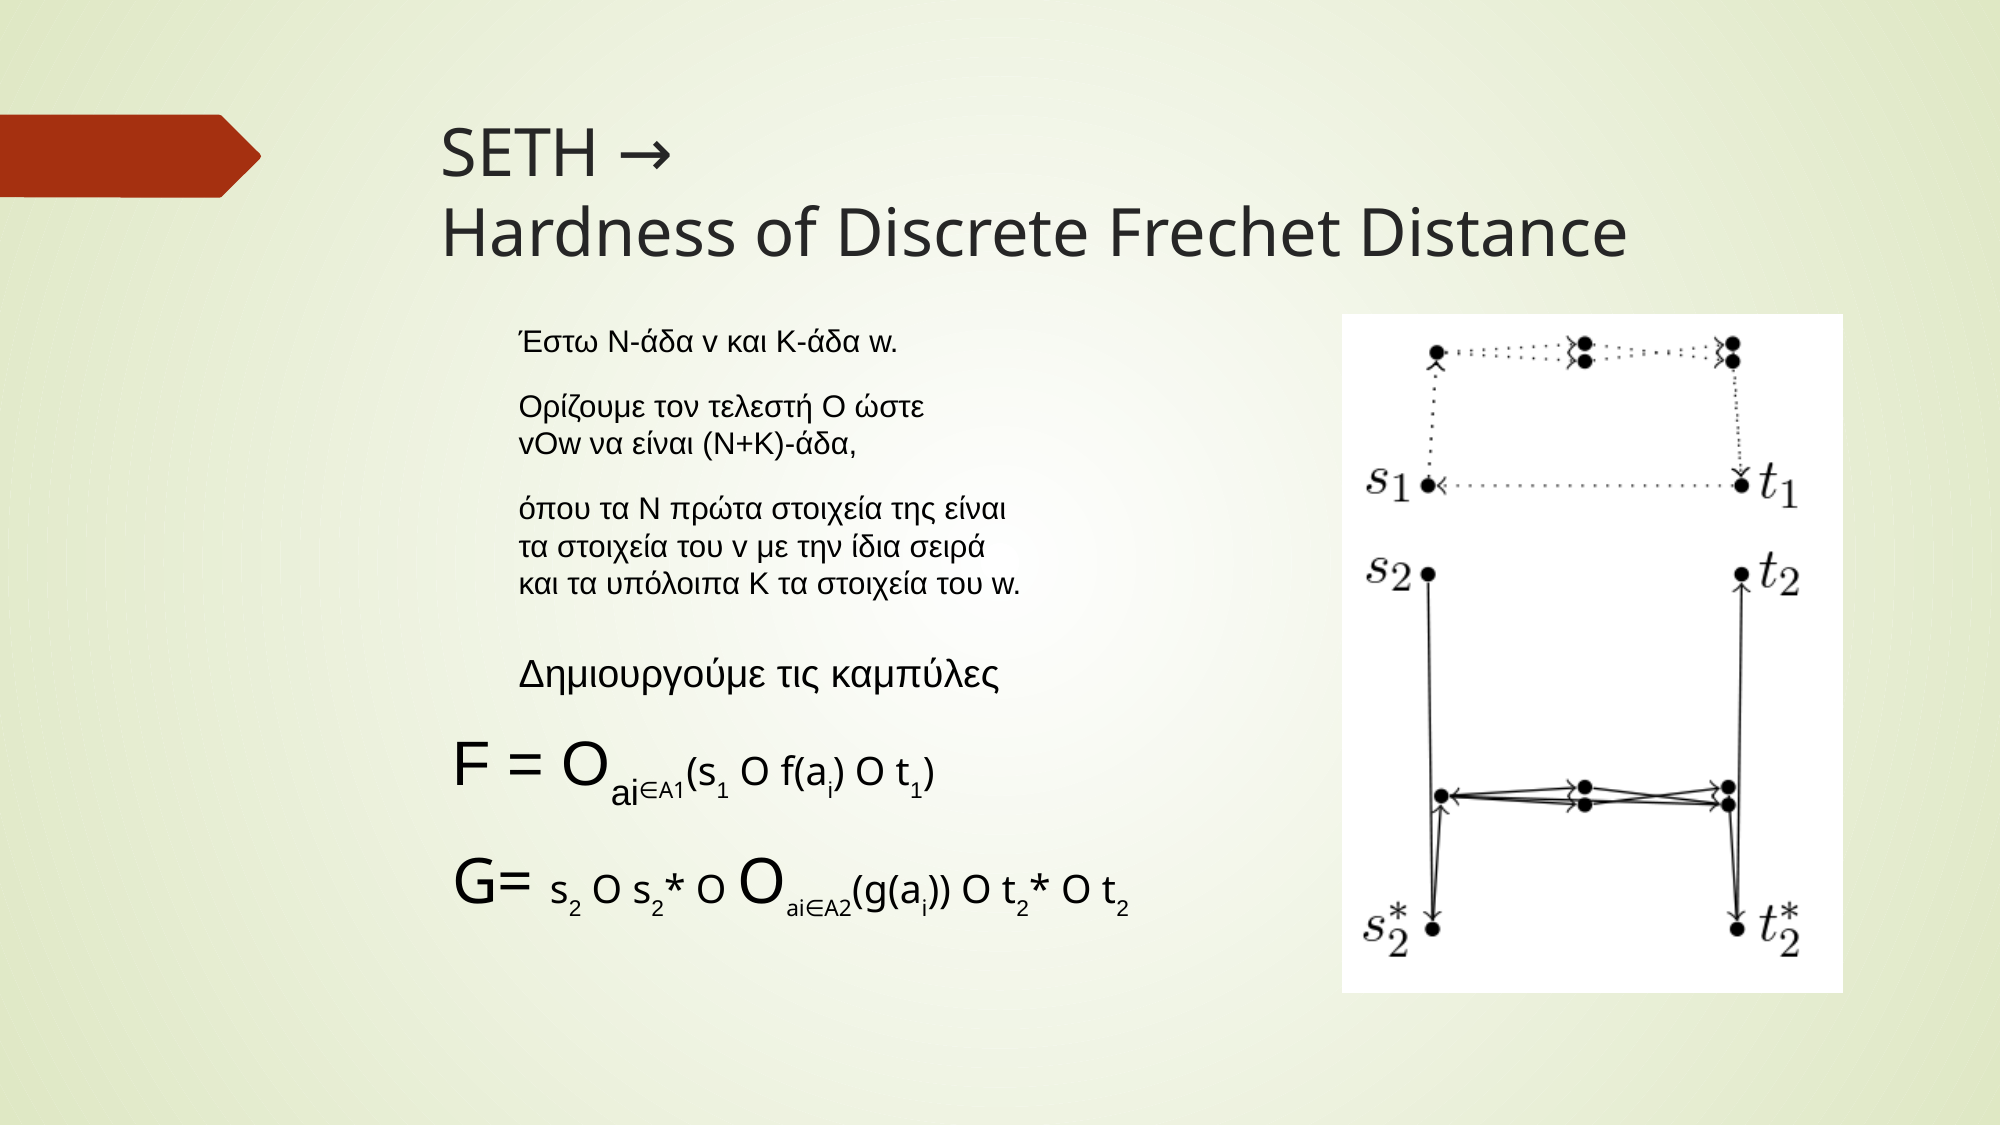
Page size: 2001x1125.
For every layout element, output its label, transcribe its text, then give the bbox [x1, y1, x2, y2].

list Έστω Ν-άδα v και K-άδα w. Ορίζουμε τον τελεστή Ο ώστε vOw να είναι (N+K)-άδα, όπου τα Ν πρώτα στοιχεία της είναι τα στοιχεία του v με την ίδια σειρά και τα υπόλοιπα K τα στοιχεία του w. Δημιουργούμε τις καμπύλες F = Oai∈A1(s1 O f(ai) O t1) G= s2 O s2* O Oai∈A2(g(ai)) O t2* O t2 [437, 313, 1702, 934]
picture [1342, 314, 1843, 993]
title SETH → Hardness of Discrete Frechet Distance [425, 102, 1888, 313]
